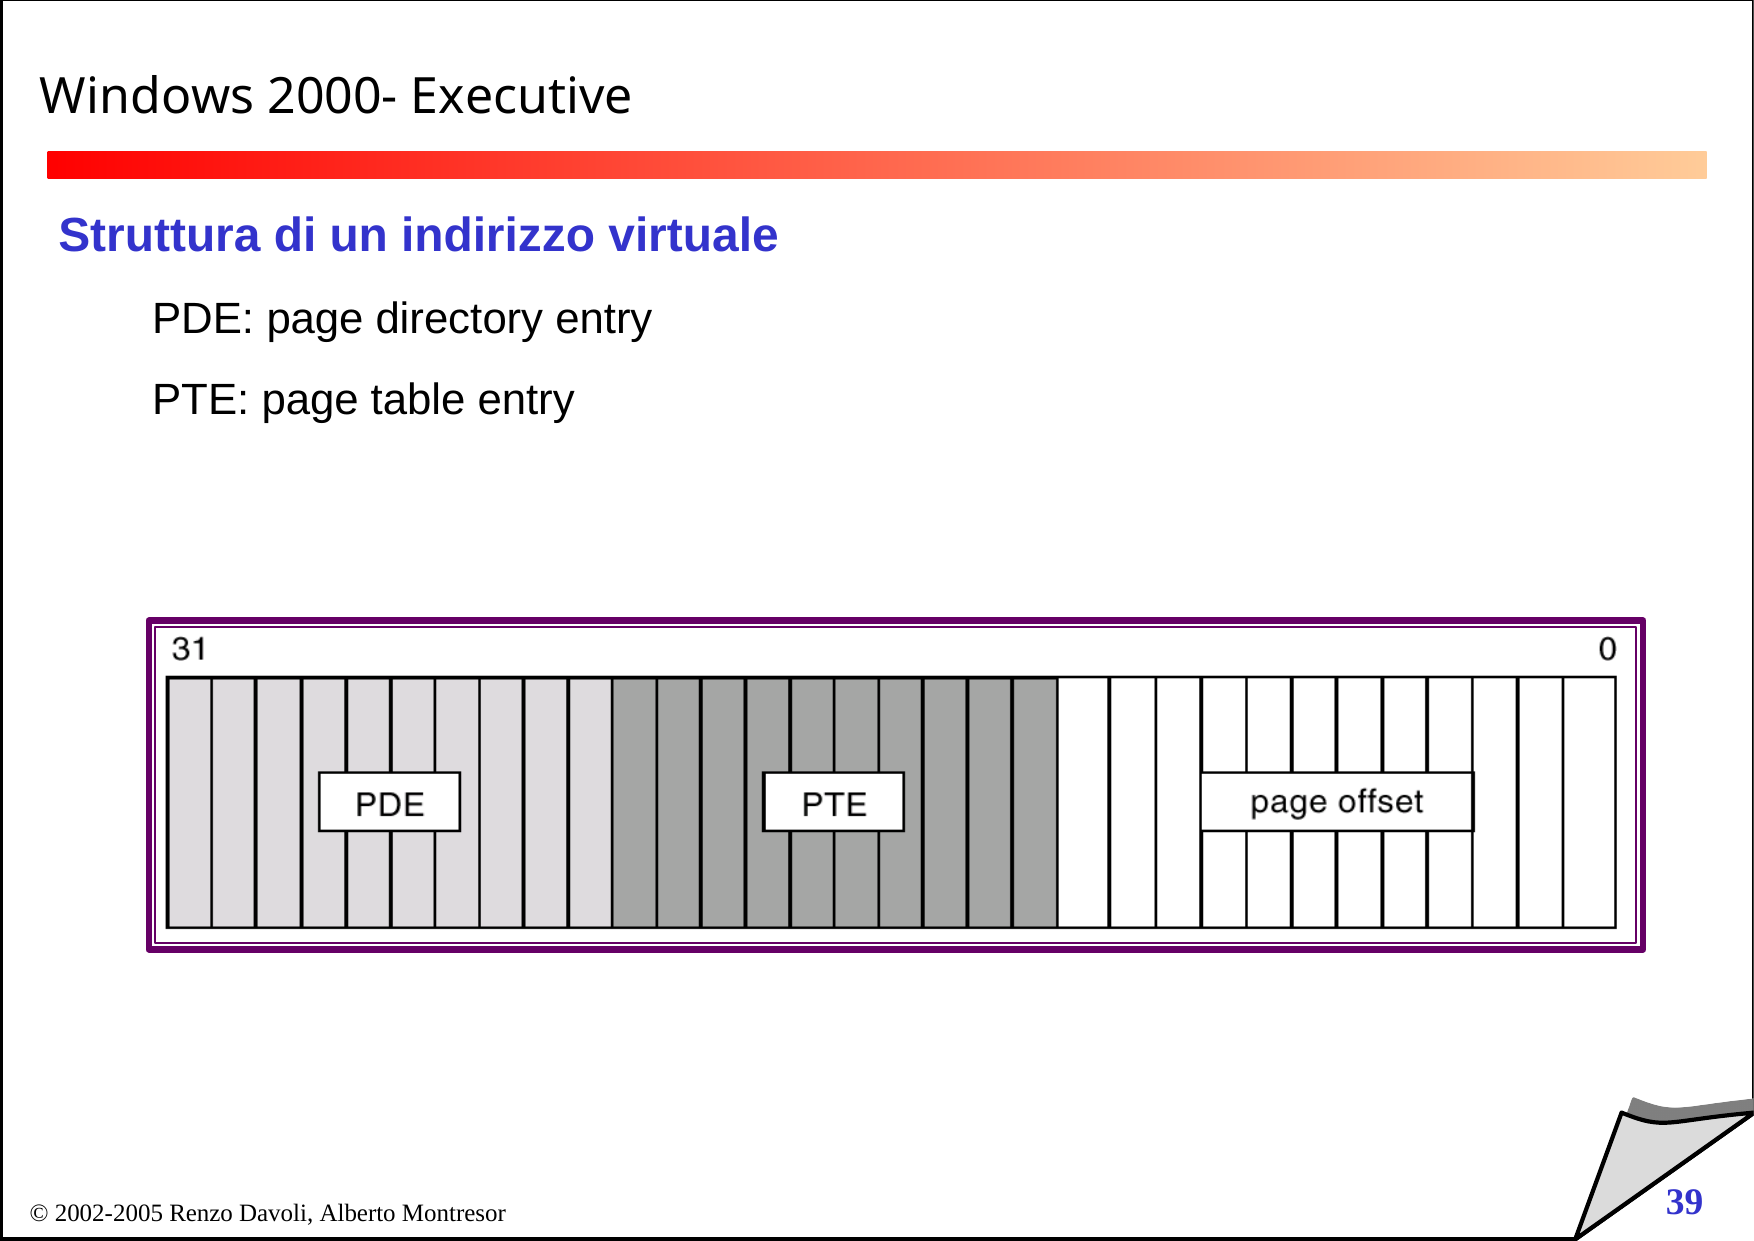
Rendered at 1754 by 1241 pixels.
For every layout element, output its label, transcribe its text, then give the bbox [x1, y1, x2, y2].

title Windows 2000- Executive [40, 49, 1713, 144]
list Struttura di un indirizzo virtuale PDE: page directory entry PTE: page table entry [58, 206, 1695, 456]
picture [143, 615, 1649, 955]
